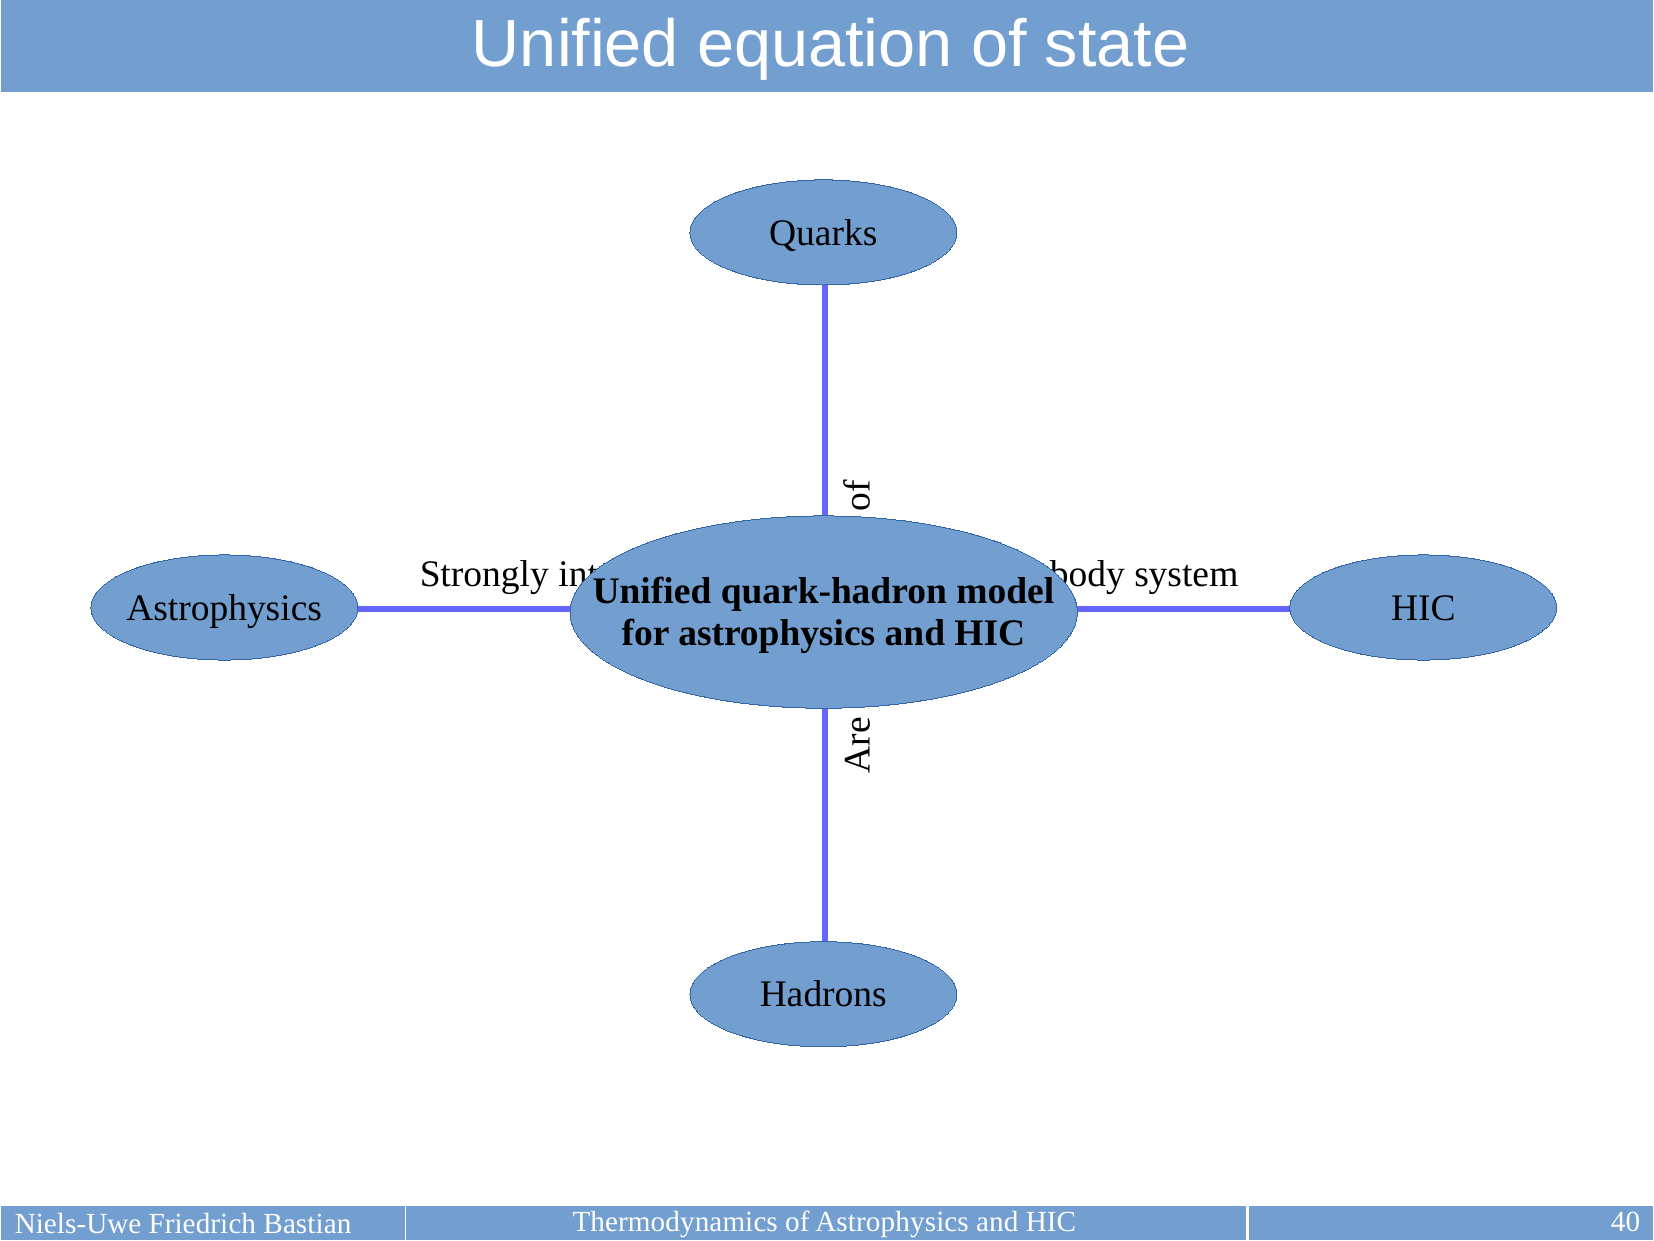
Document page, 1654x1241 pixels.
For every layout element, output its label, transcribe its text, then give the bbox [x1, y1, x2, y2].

text_box Quarks [689, 179, 957, 286]
text_box Strongly interacting many body system [405, 545, 639, 603]
text_box Are bound states of [828, 465, 886, 518]
text_box HIC [1289, 554, 1557, 661]
text_box Astrophysics [90, 554, 358, 661]
text_box Hadrons [689, 941, 957, 1047]
title Unified equation of state [86, 5, 1576, 81]
text_box Unified quark-hadron model for astrophysics and HIC [570, 515, 1078, 709]
text_box Strongly interacting many body system [1008, 545, 1254, 603]
text_box Are bound states of [828, 706, 886, 788]
